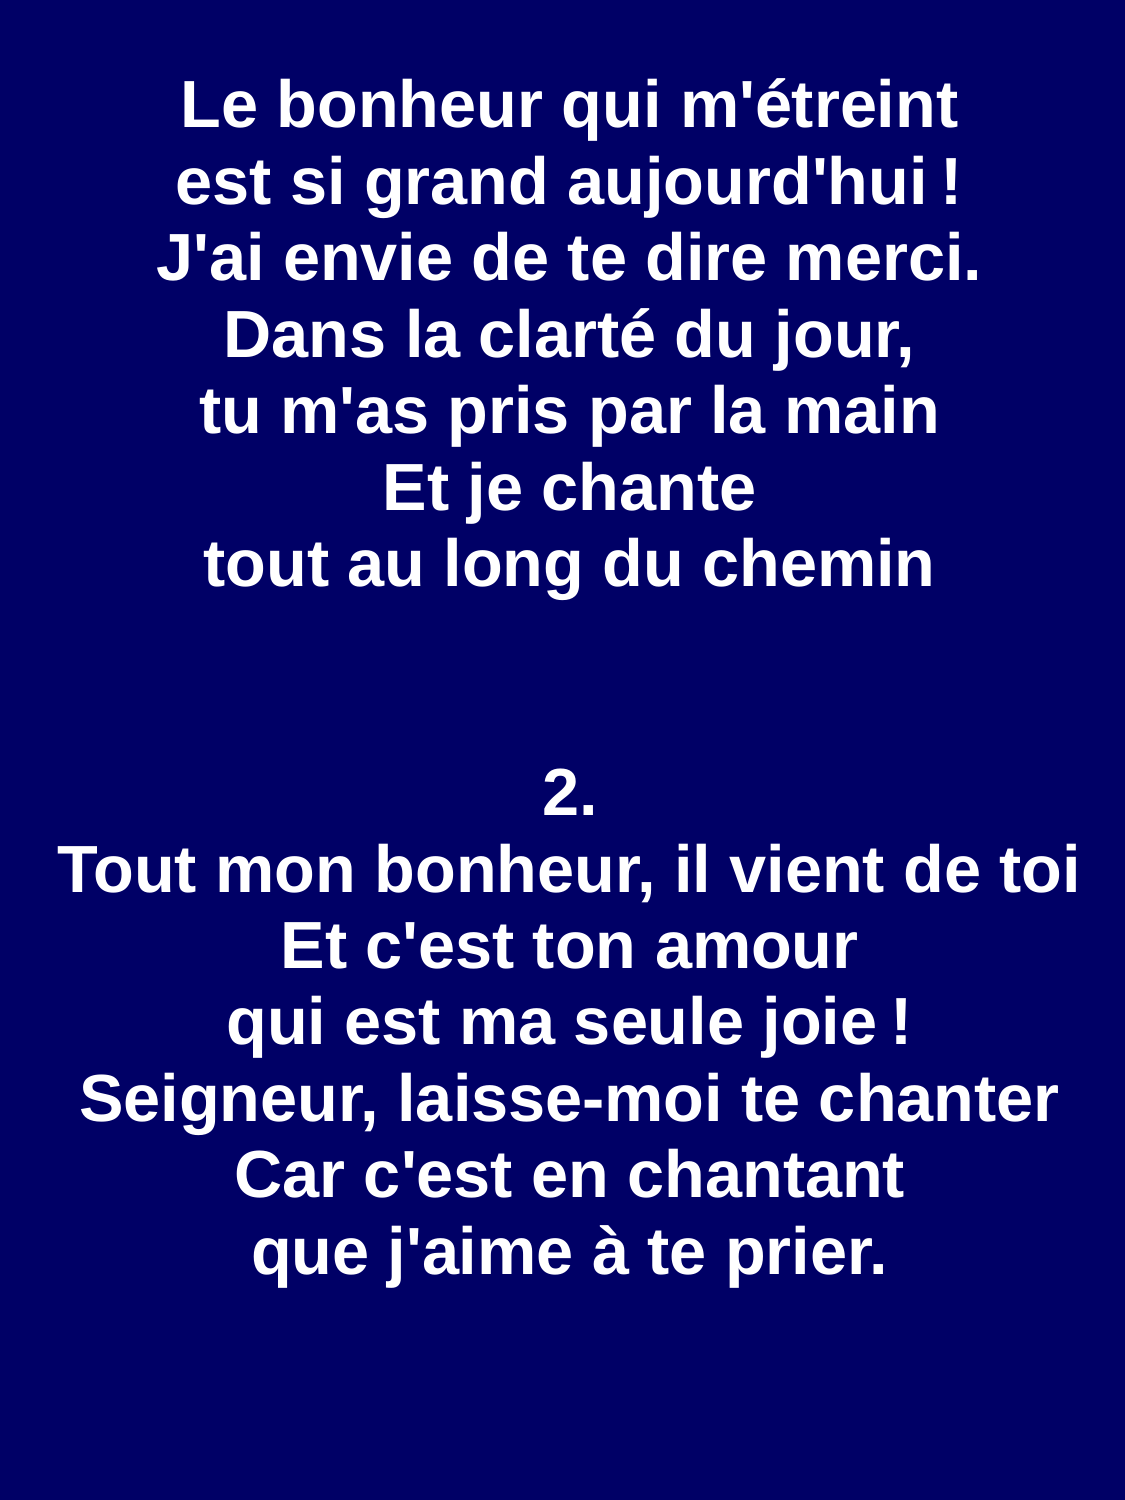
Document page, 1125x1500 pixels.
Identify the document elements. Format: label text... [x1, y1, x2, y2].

text_box Le bonheur qui m'étreint est si grand aujourd'hui ! J'ai envie de te dire merci. Dans la clarté du jour, tu m'as pris par la main Et je chante tout au long du chemin 2. Tout mon bonheur, il vient de toi Et c'est ton amour qui est ma seule joie ! Seigneur, laisse-moi te chanter Car c'est en chantant que j'aime à te prier. [6, 11, 1125, 1382]
